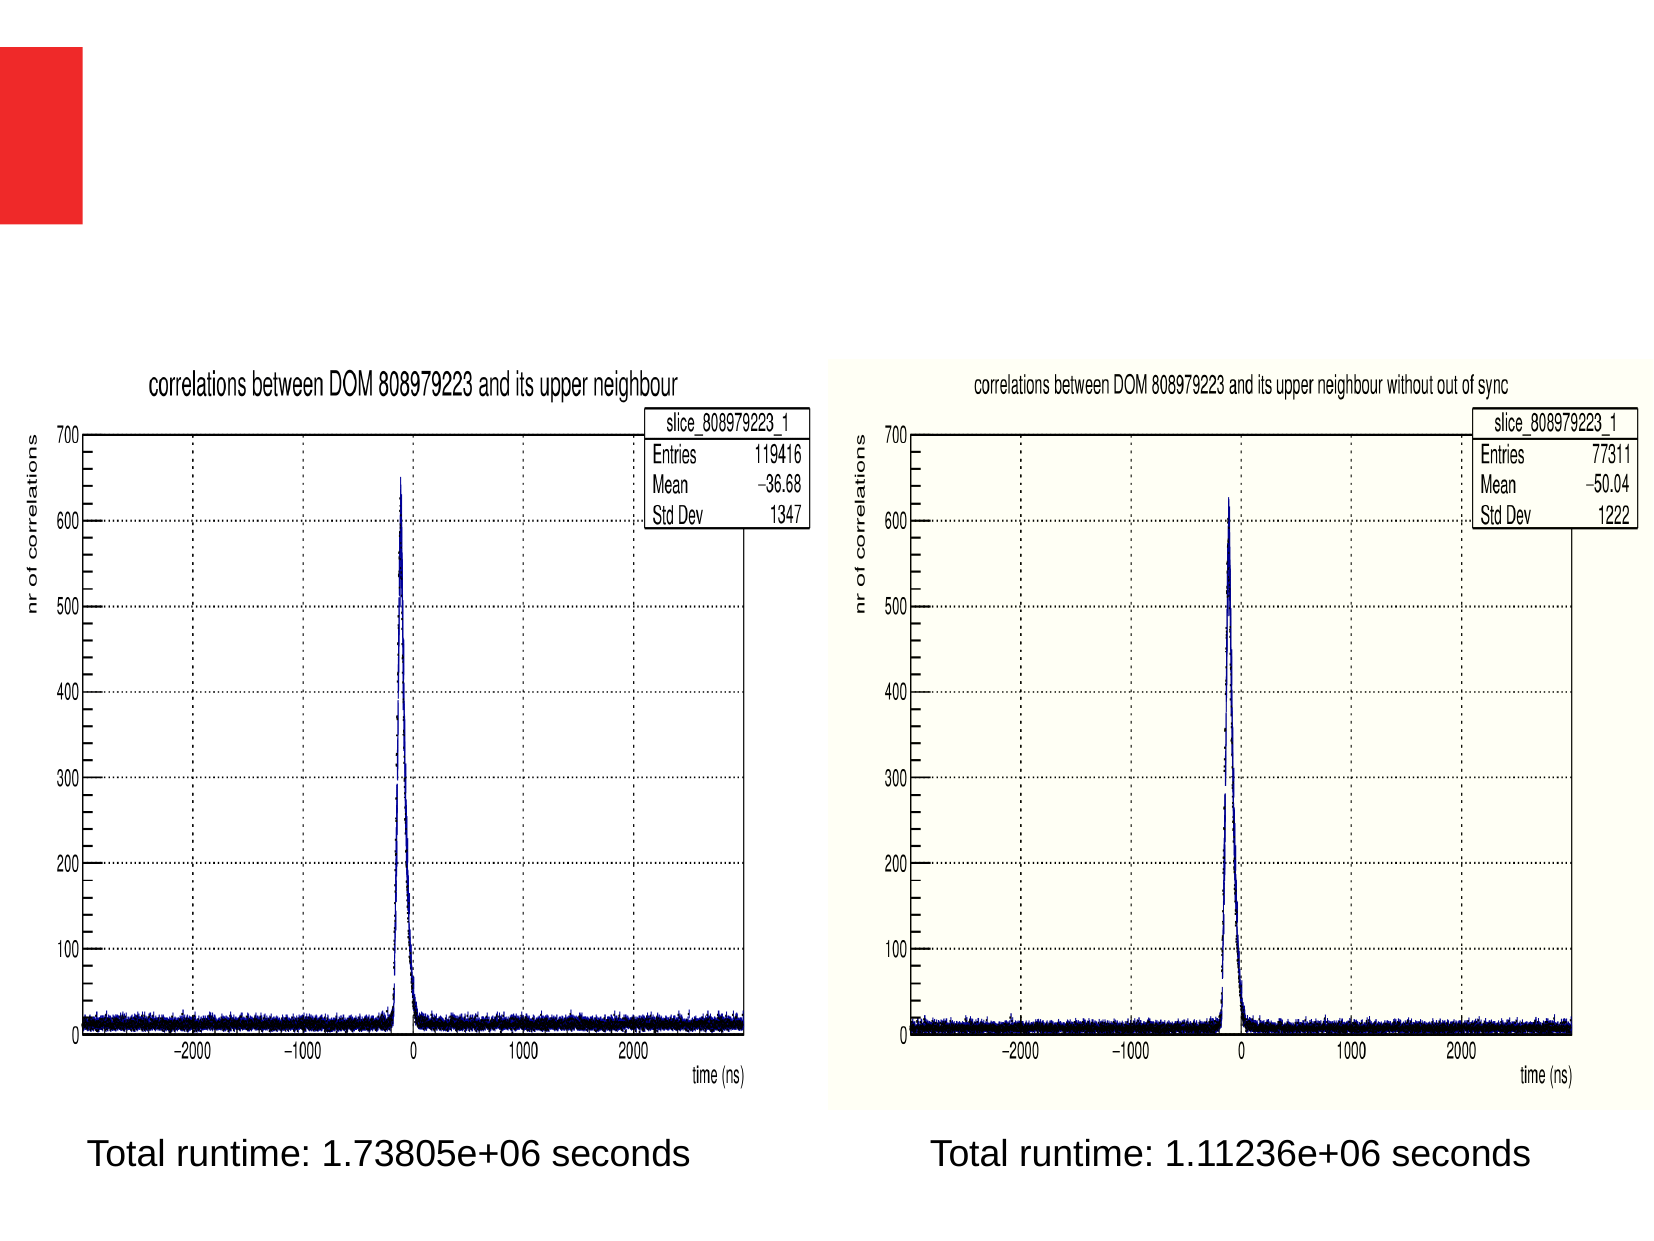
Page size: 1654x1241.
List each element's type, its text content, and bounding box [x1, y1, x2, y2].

picture [0, 359, 826, 1111]
text_box Total runtime: 1.73805e+06 seconds [71, 1125, 747, 1186]
picture [828, 359, 1654, 1111]
text_box Total runtime: 1.11236e+06 seconds [915, 1125, 1591, 1186]
